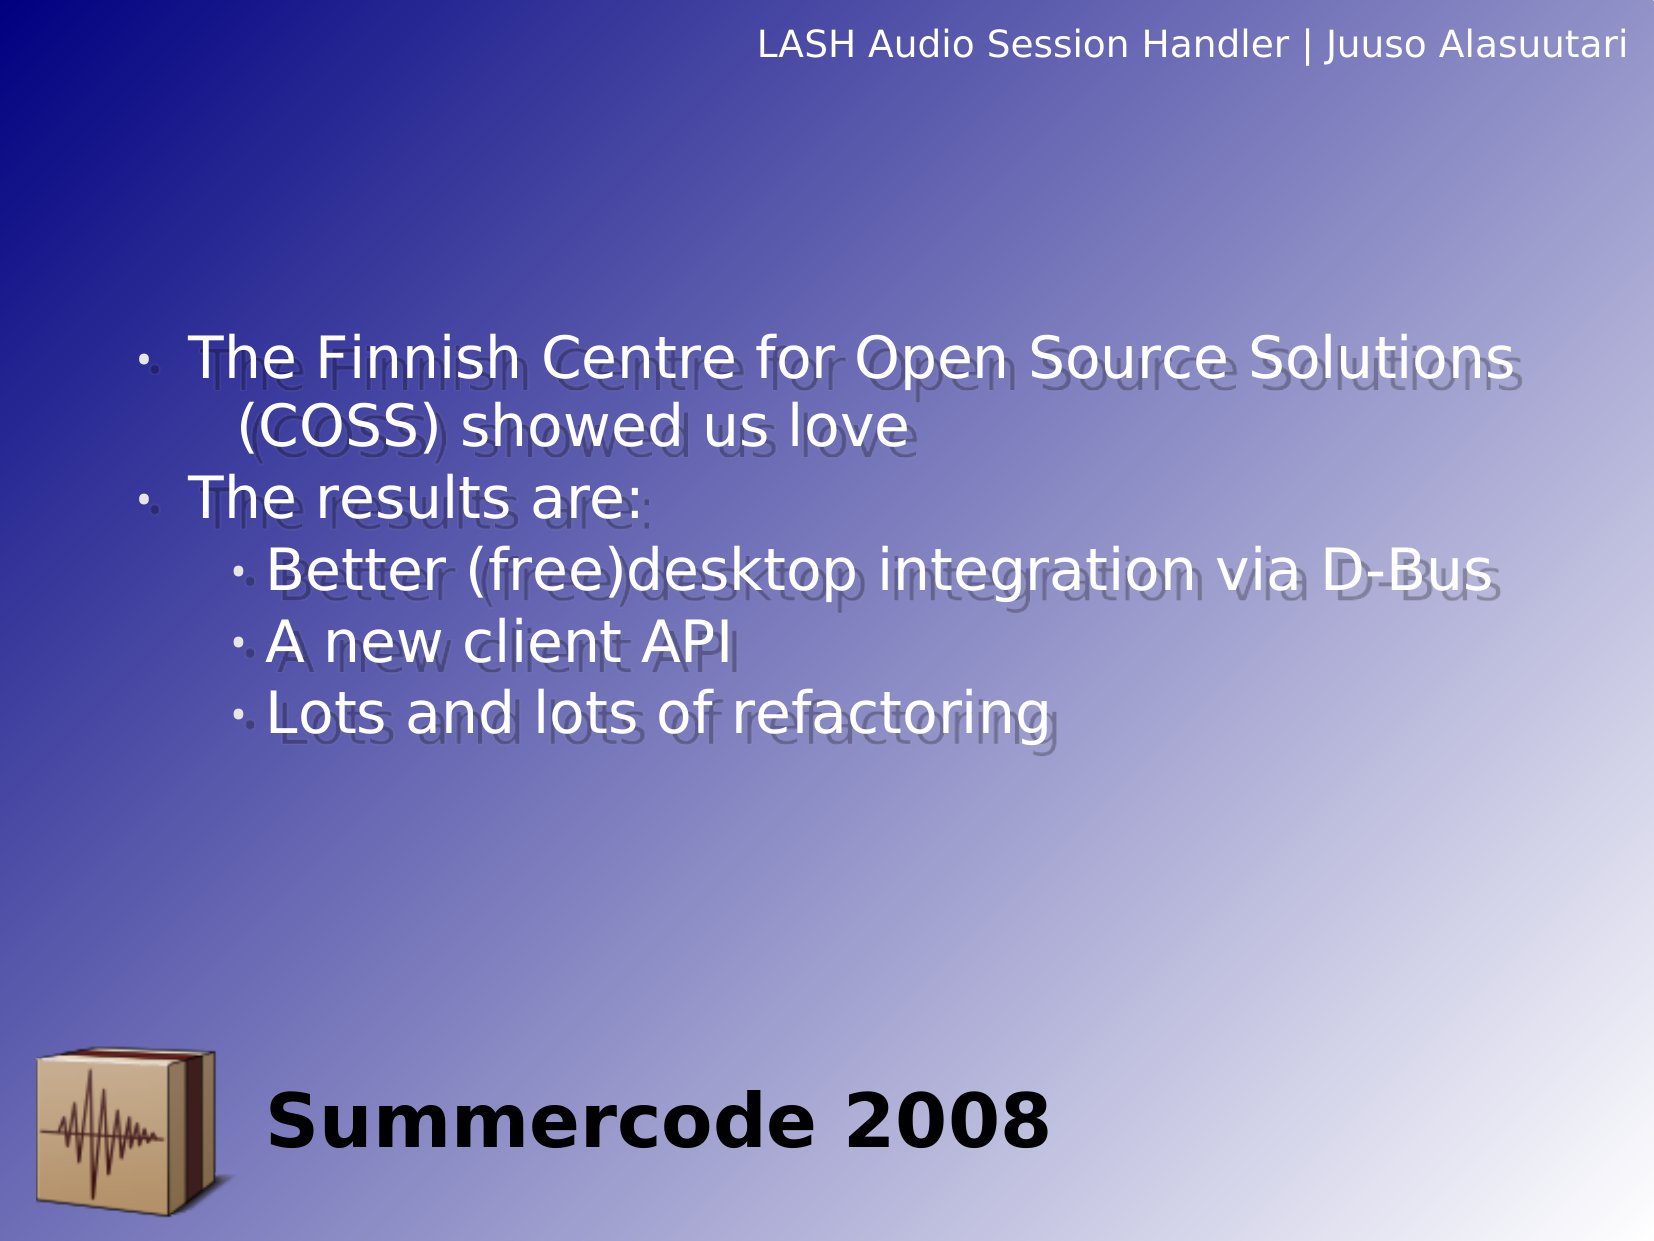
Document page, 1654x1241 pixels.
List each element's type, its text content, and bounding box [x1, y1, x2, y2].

picture [36, 1033, 237, 1234]
list The Finnish Centre for Open Source Solutions (COSS) showed us love The results are: Better (free)desktop integration via D-Bus A new client API Lots and lots of refactoring [88, 324, 1565, 960]
title Summercode 2008 [265, 1040, 1625, 1204]
